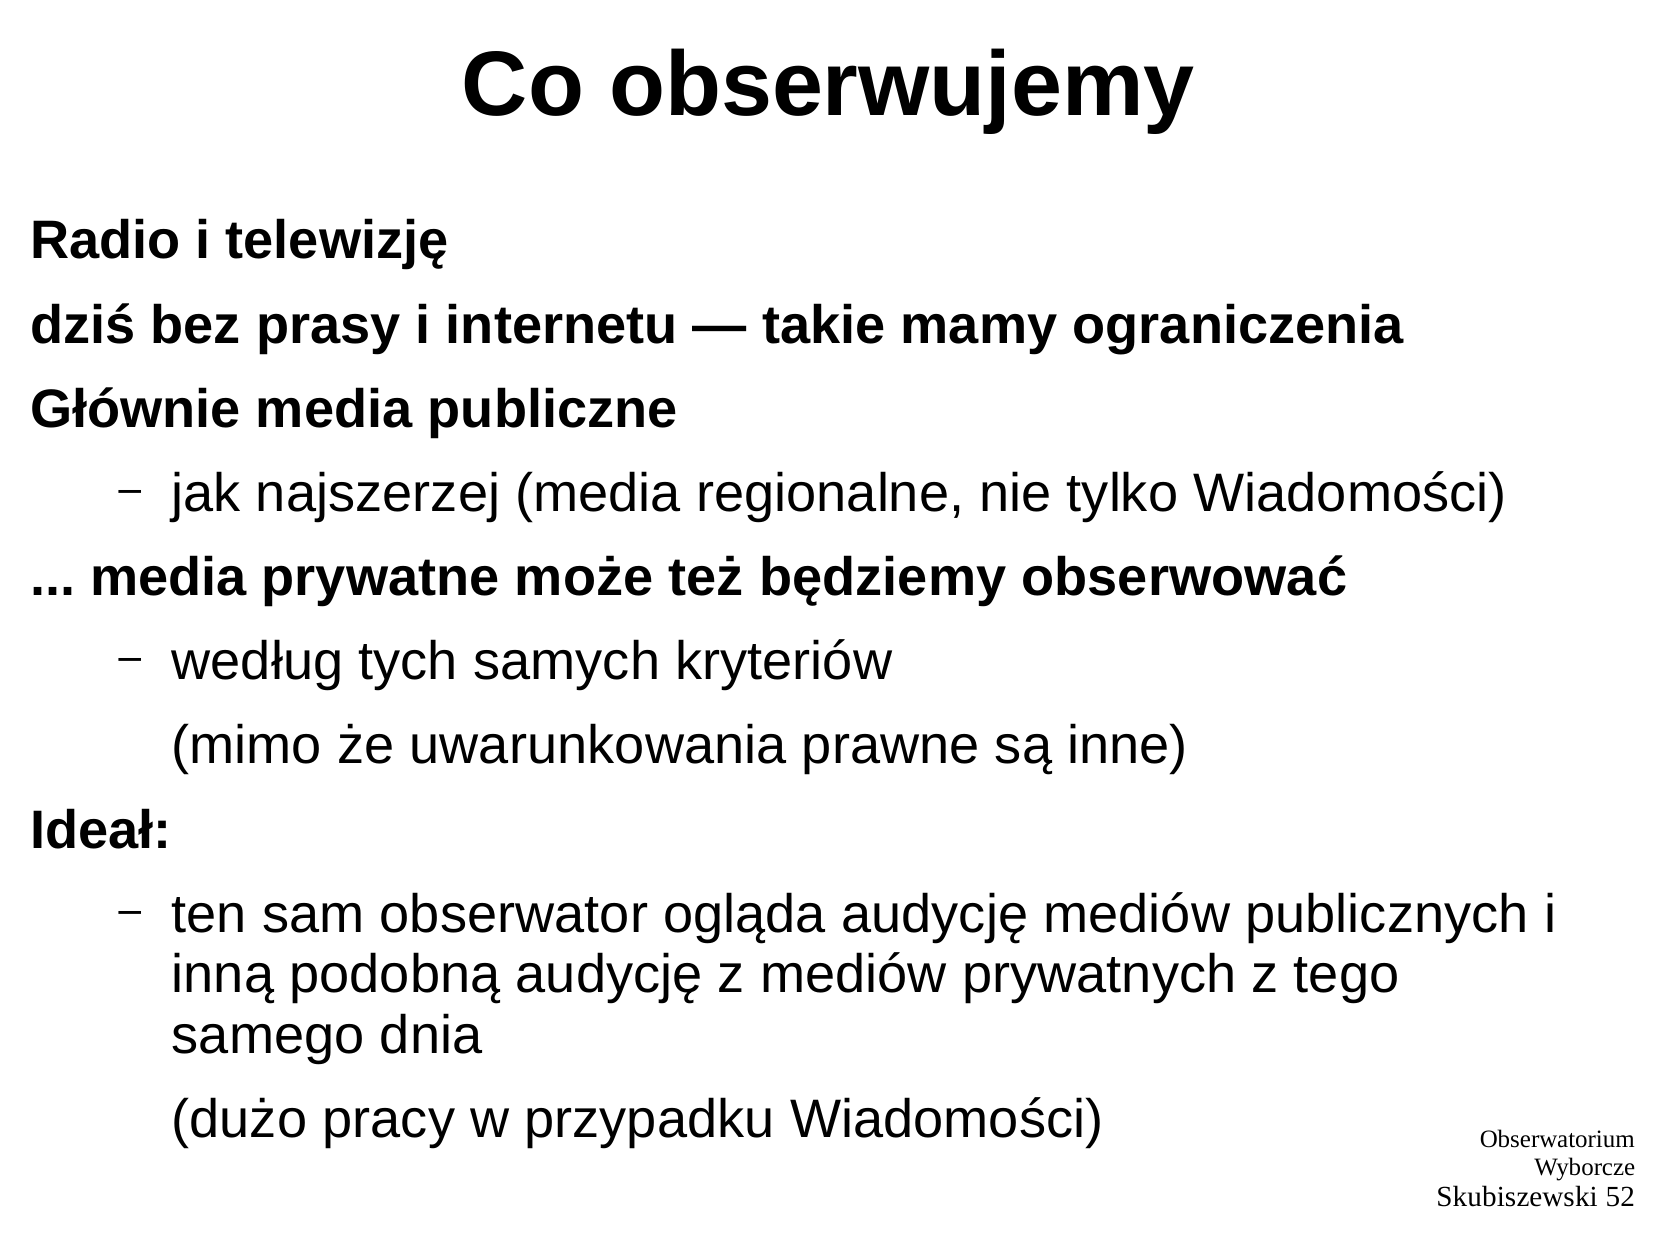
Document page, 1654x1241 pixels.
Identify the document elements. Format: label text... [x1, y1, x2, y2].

title Co obserwujemy [84, 32, 1573, 189]
list Radio i telewizję dziś bez prasy i internetu — takie mamy ograniczenia Głównie media publiczne jak najszerzej (media regionalne, nie tylko Wiadomości) ... media prywatne może też będziemy obserwować według tych samych kryteriów (mimo że uwarunkowania prawne są inne) Ideał: ten sam obserwator ogląda audycję mediów publicznych i inną podobną audycję z mediów prywatnych z tego samego dnia (dużo pracy w przypadku Wiadomości) [30, 210, 1583, 1186]
